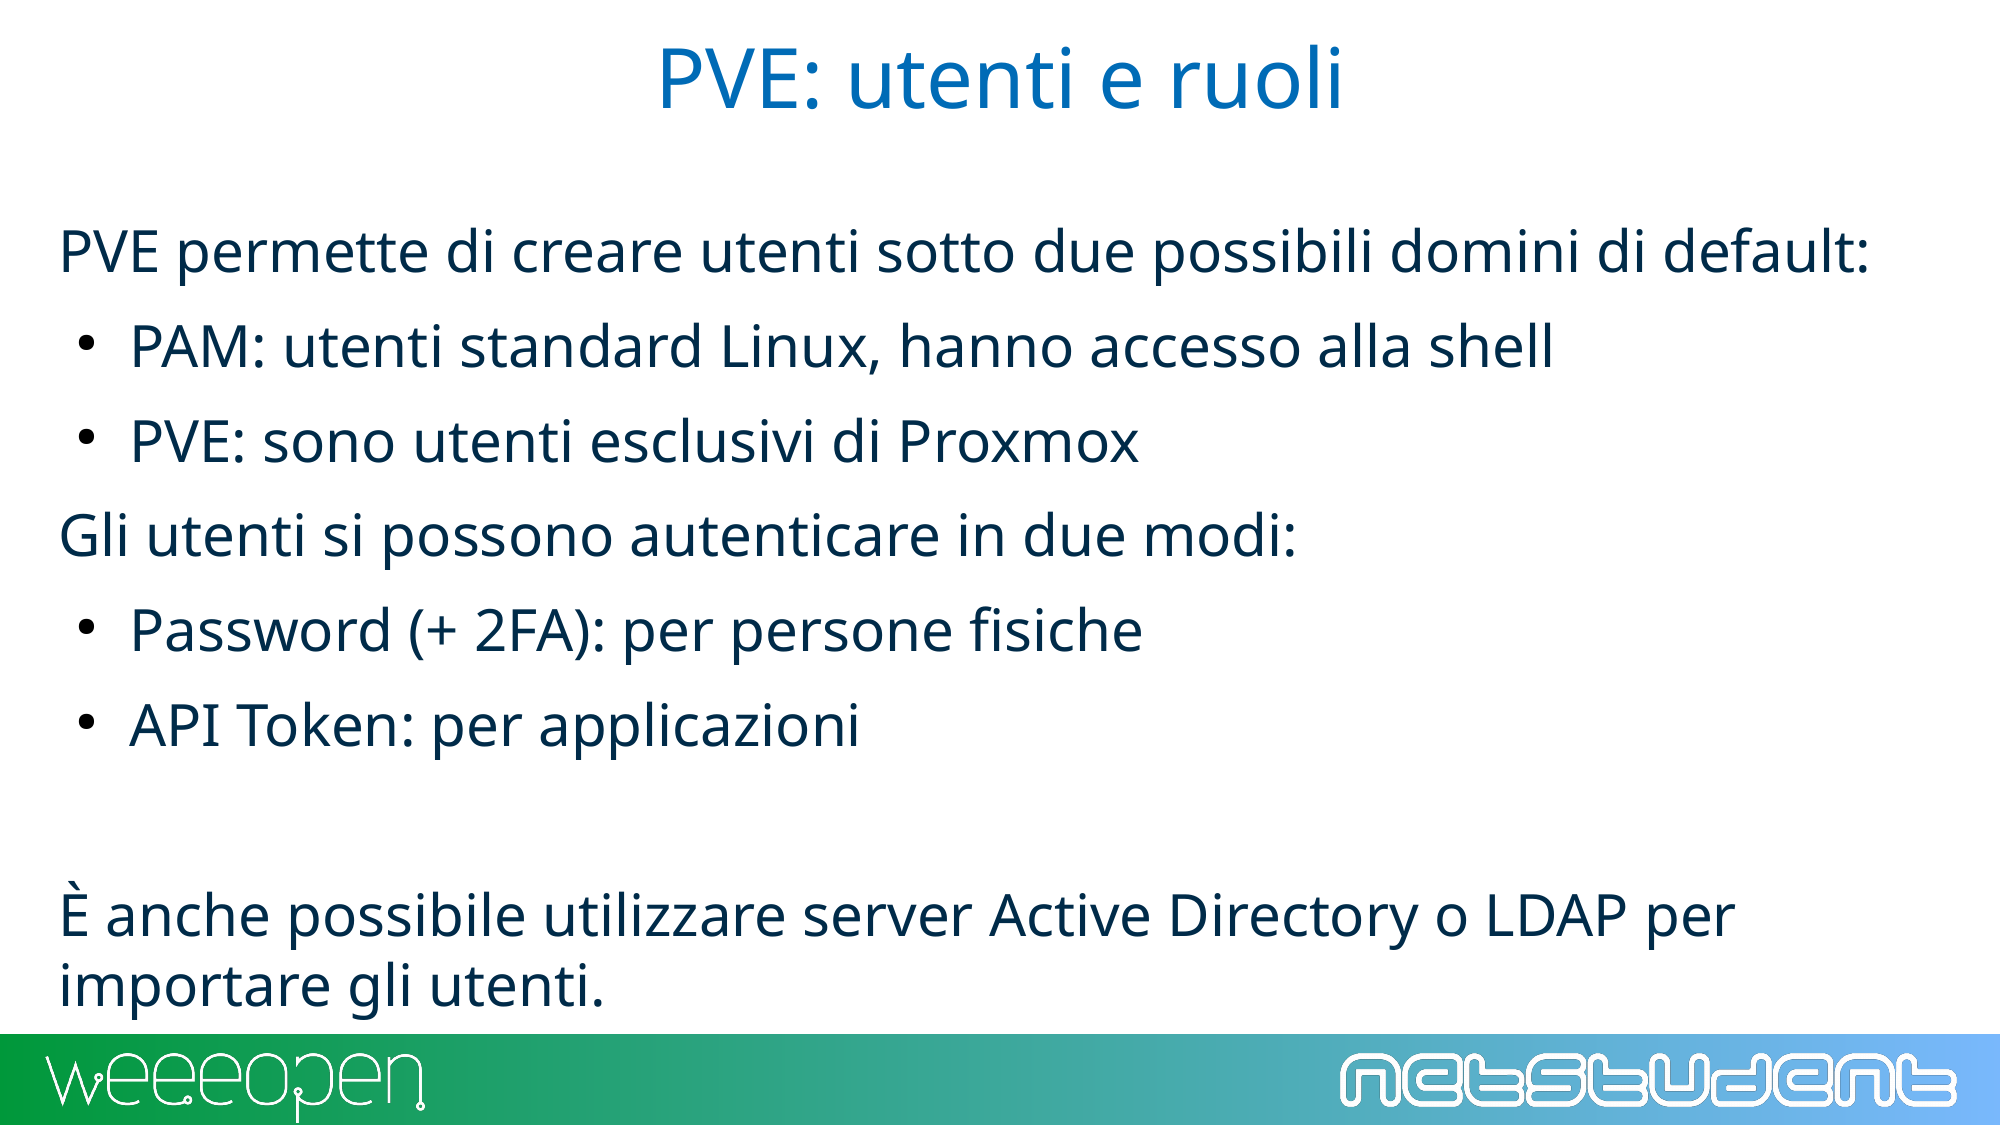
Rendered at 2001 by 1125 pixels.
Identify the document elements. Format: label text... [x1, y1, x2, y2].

list PVE permette di creare utenti sotto due possibili domini di default: PAM: utenti standard Linux, hanno accesso alla shell PVE: sono utenti esclusivi di Proxmox Gli utenti si possono autenticare in due modi: Password (+ 2FA): per persone fisiche API Token: per applicazioni È anche possibile utilizzare server Active Directory o LDAP per importare gli utenti. [43, 206, 1959, 975]
picture [45, 1053, 425, 1123]
title PVE: utenti e ruoli [43, 29, 1959, 206]
picture [1340, 1053, 1957, 1107]
